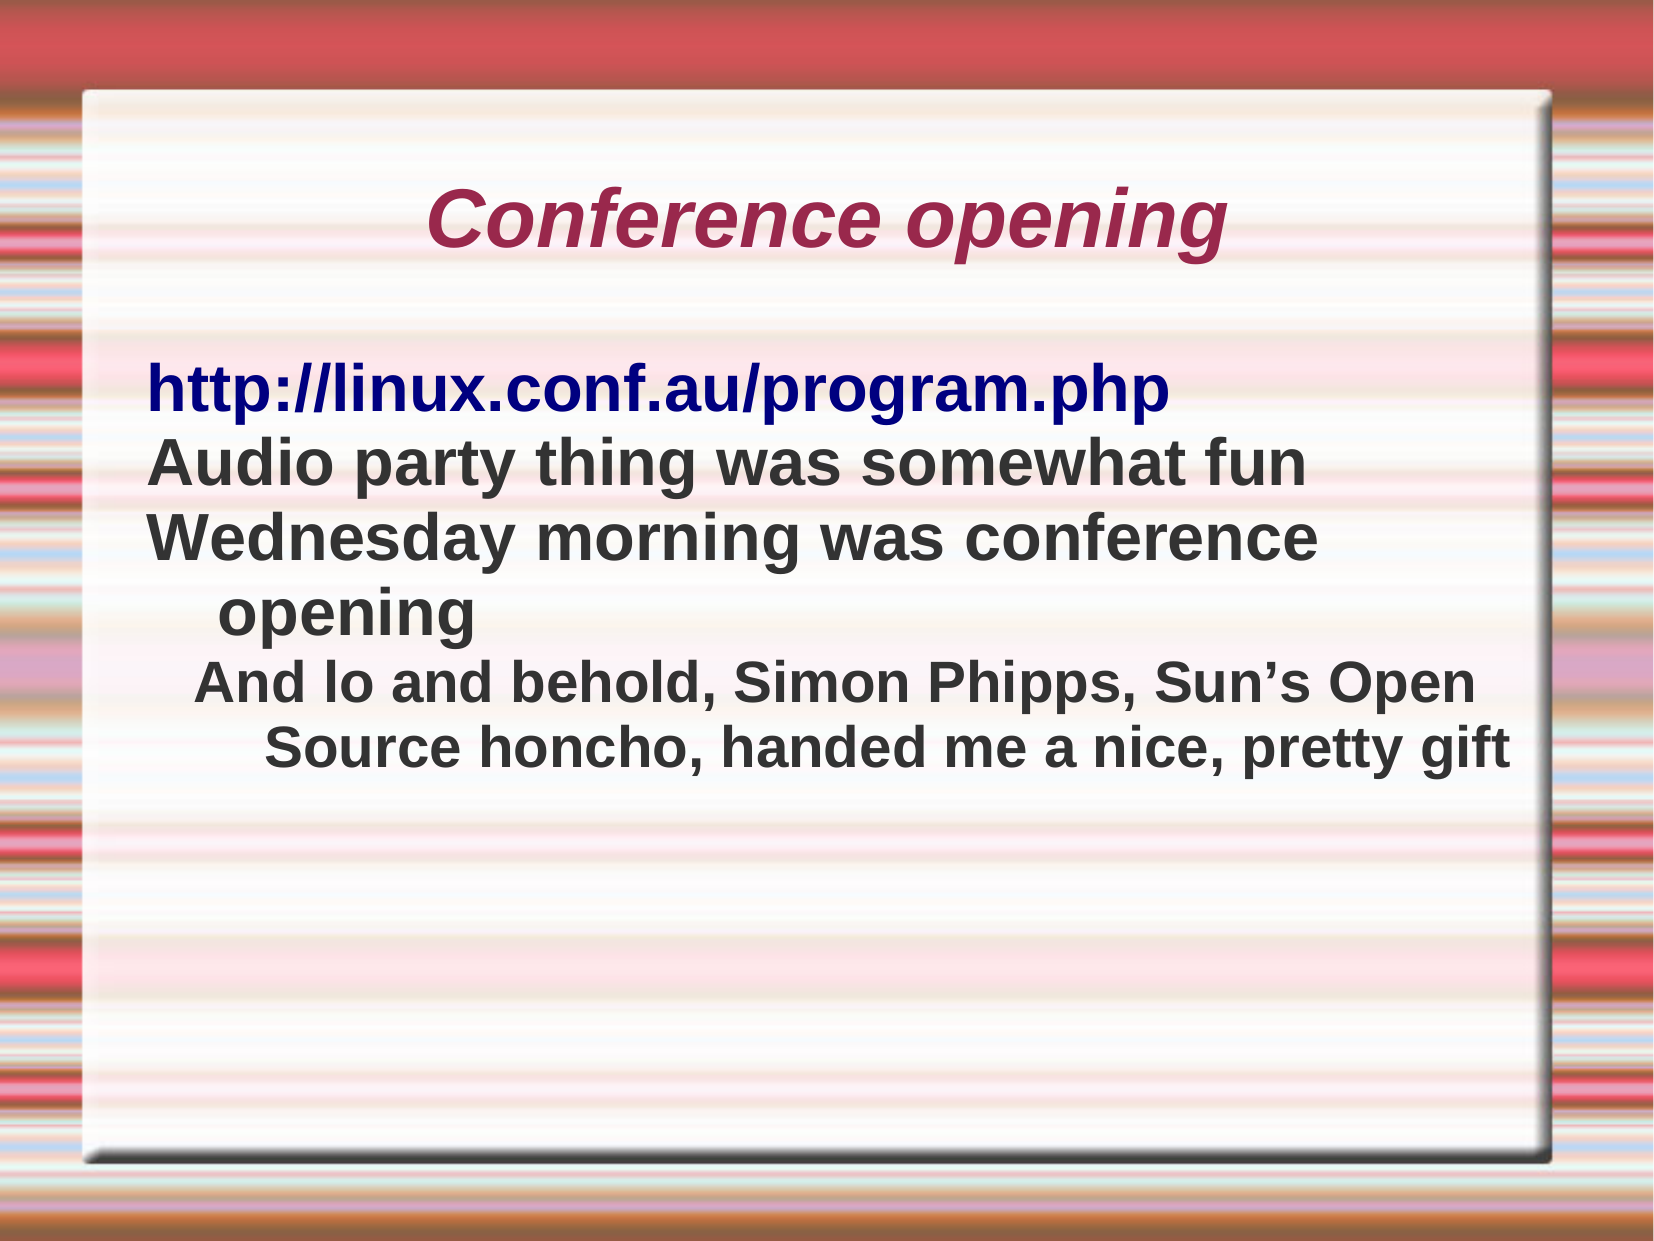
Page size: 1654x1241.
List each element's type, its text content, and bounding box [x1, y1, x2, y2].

picture [0, 0, 1654, 1241]
title Conference opening [121, 114, 1534, 322]
list http://linux.conf.au/program.php Audio party thing was somewhat fun Wednesday morning was conference opening And lo and behold, Simon Phipps, Sun’s Open Source honcho, handed me a nice, pretty gift [134, 350, 1516, 1133]
